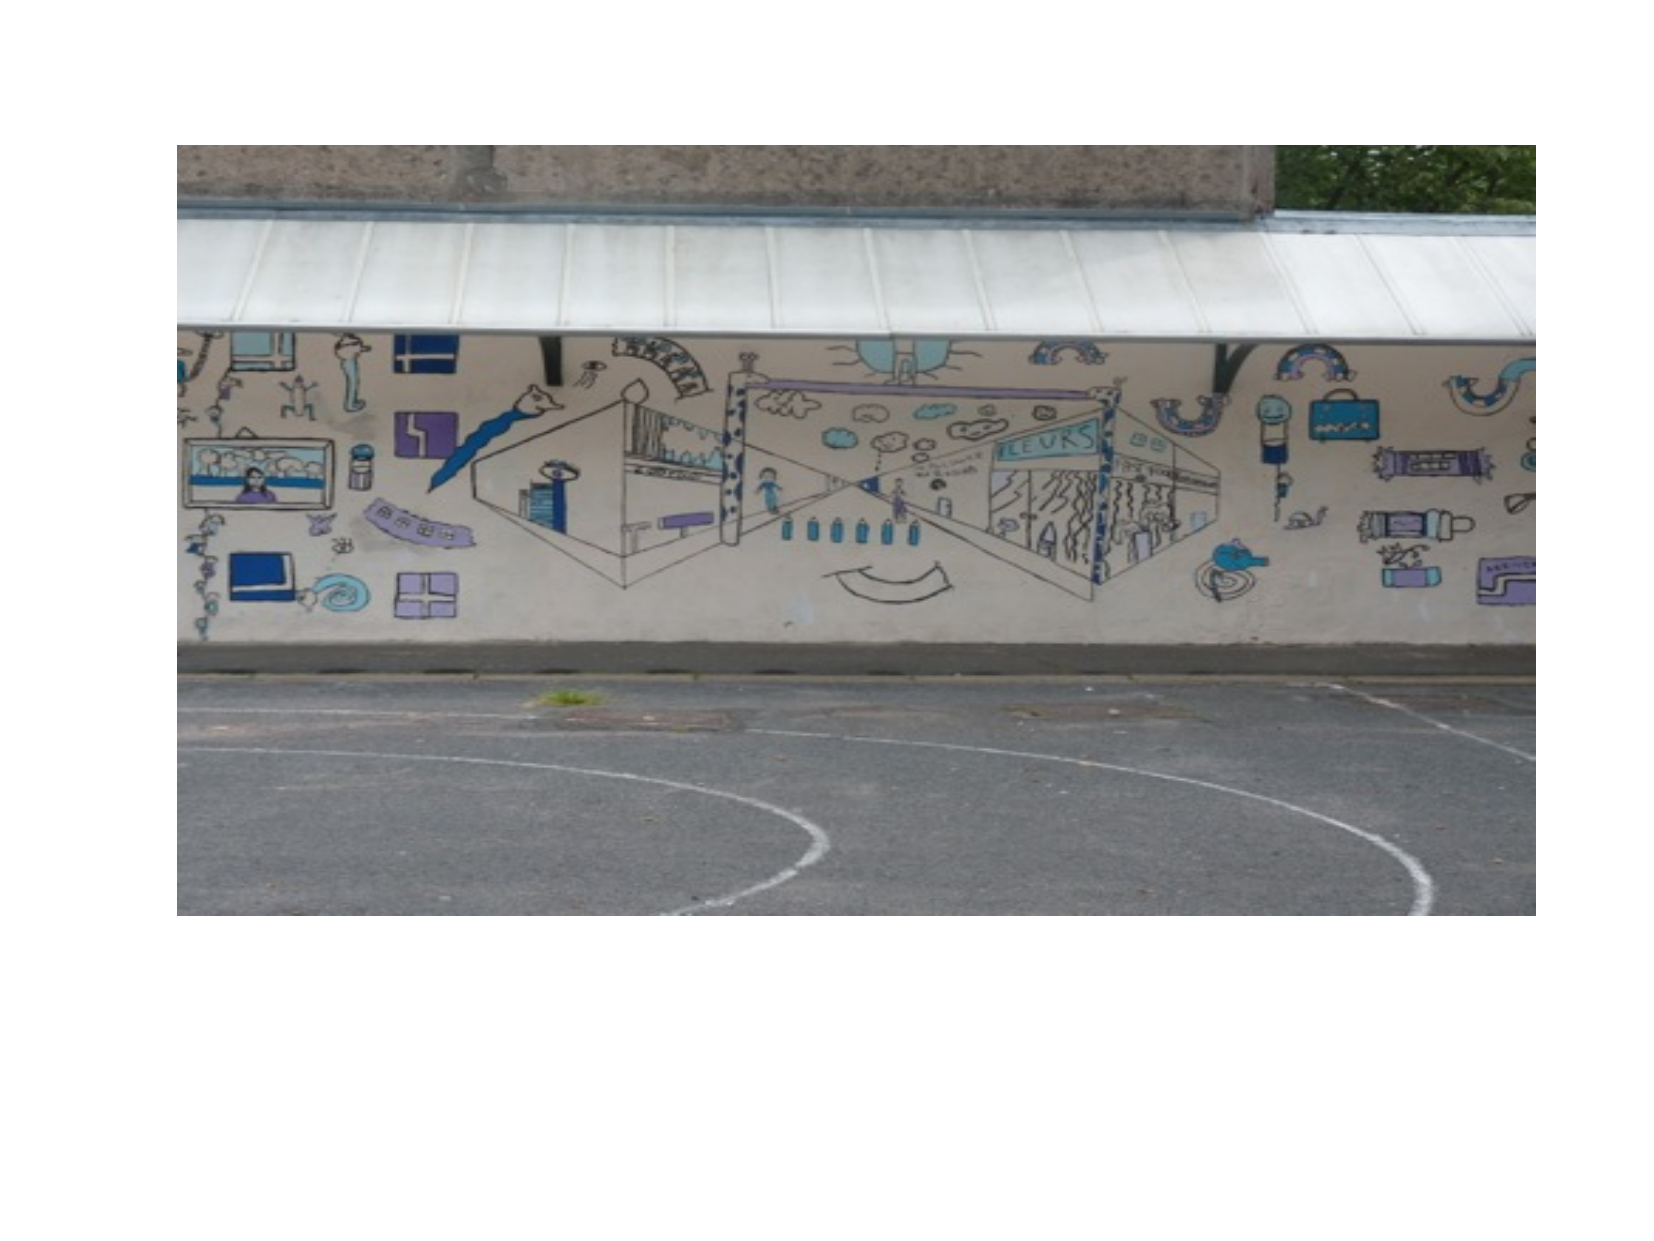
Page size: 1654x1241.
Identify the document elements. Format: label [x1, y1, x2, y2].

picture [177, 145, 1536, 916]
